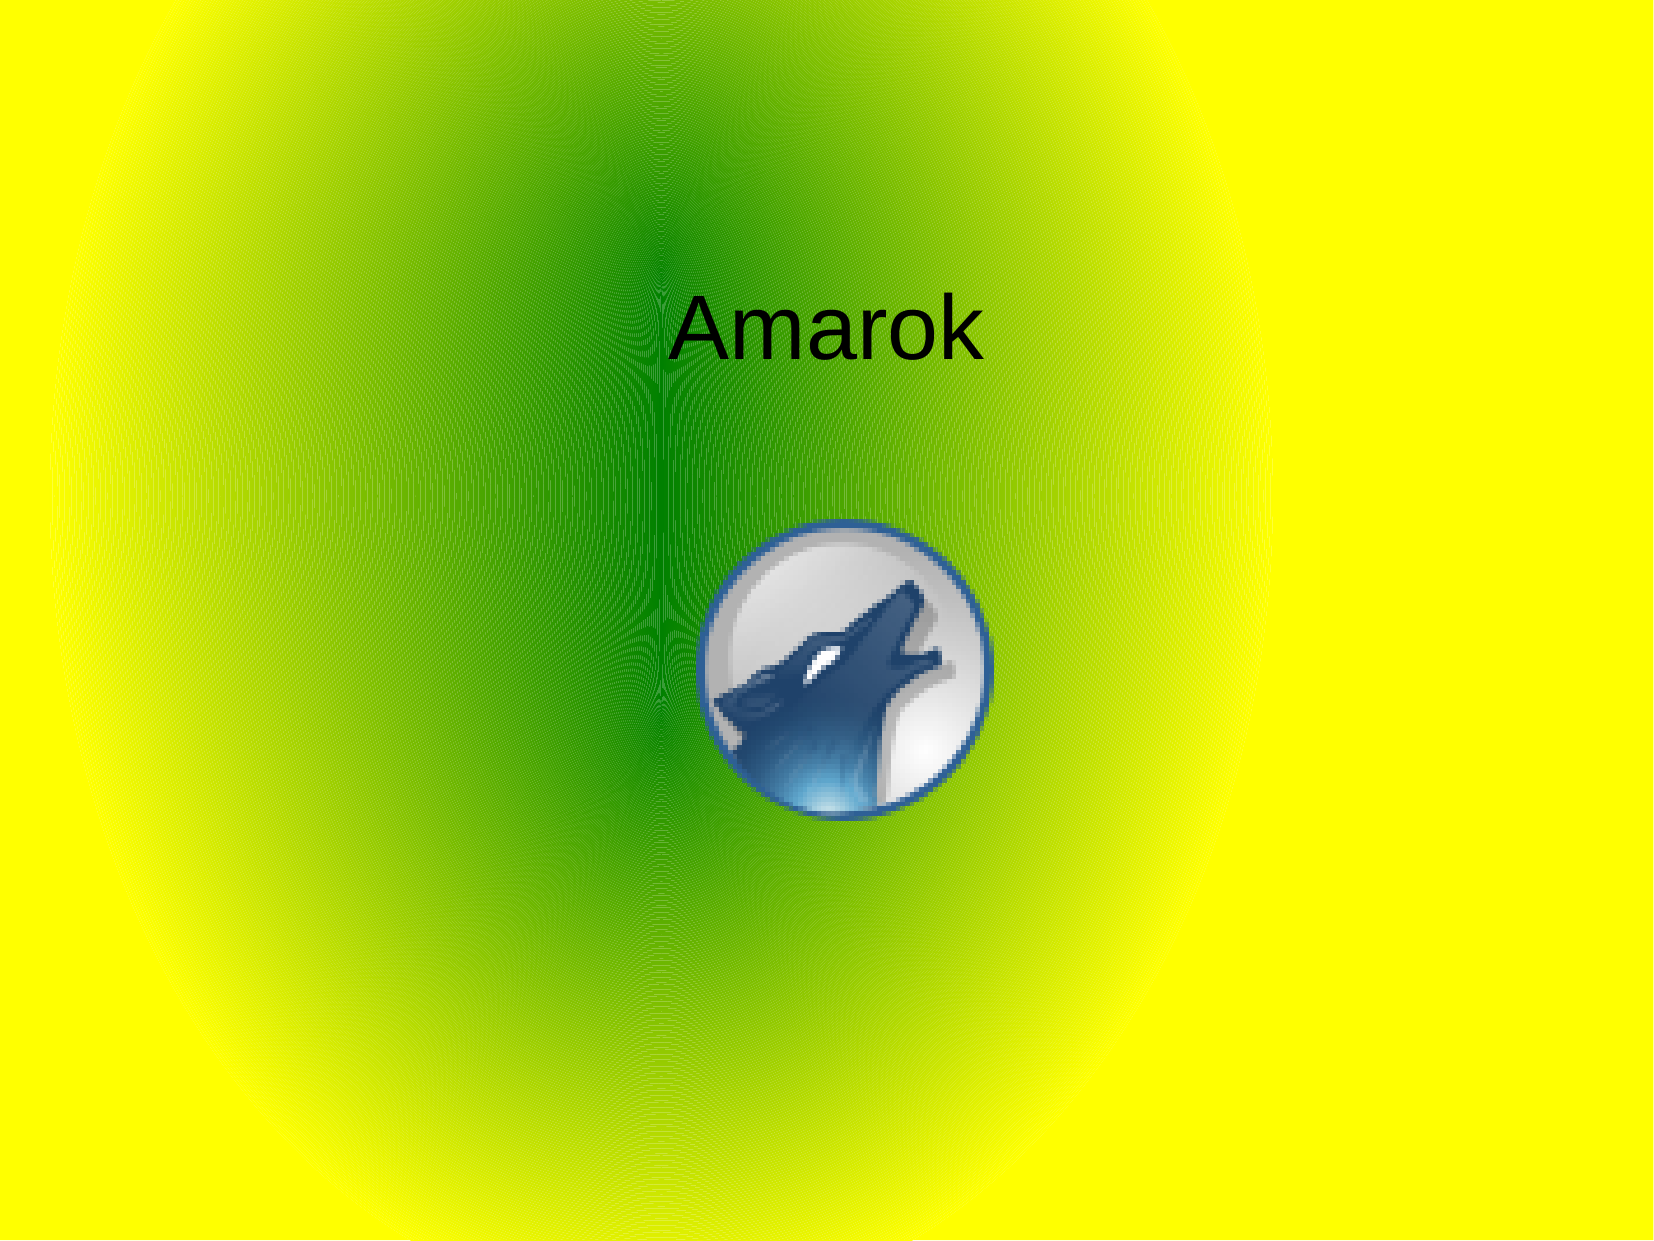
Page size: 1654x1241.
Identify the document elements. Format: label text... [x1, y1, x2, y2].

picture [696, 815, 994, 821]
title Amarok [82, 224, 1571, 432]
text_box [271, 673, 1394, 815]
picture [696, 519, 994, 673]
